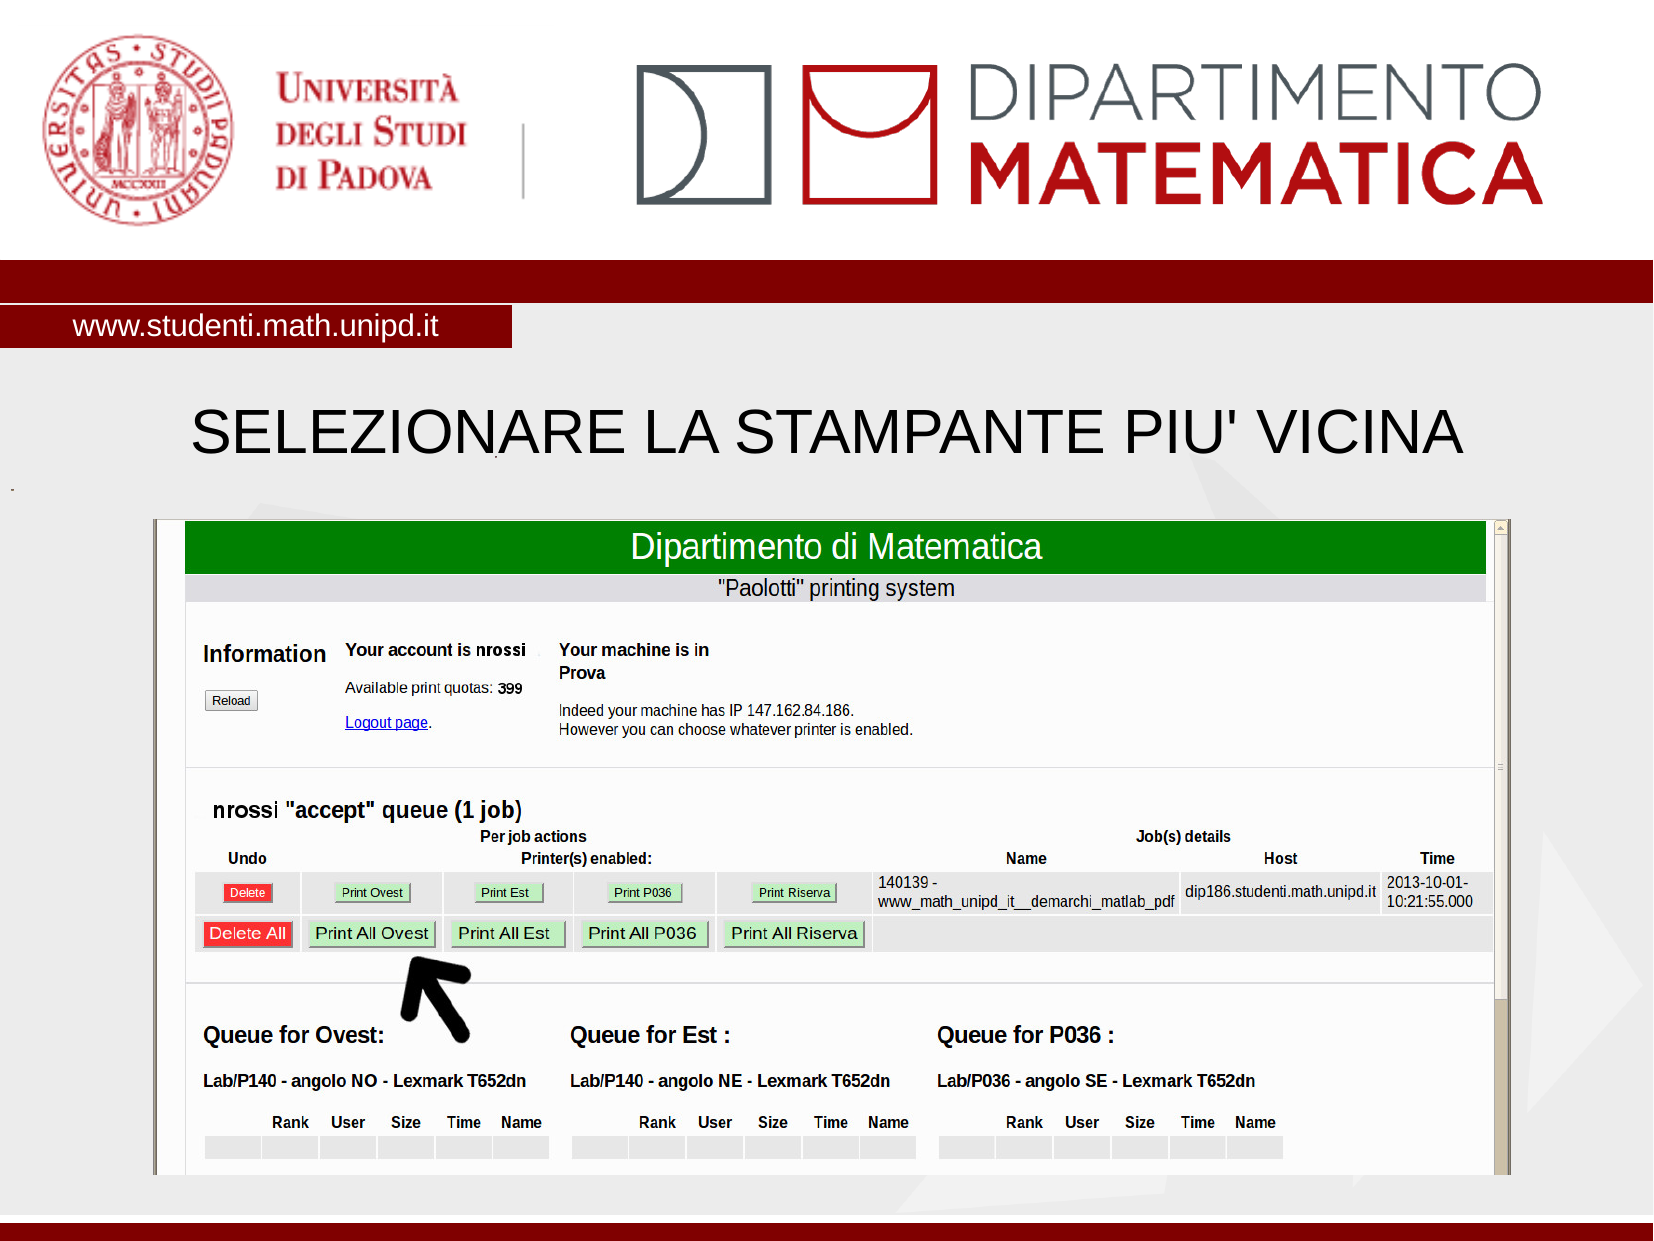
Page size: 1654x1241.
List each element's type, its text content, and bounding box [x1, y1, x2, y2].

picture [0, 303, 1654, 390]
text_box SELEZIONARE LA STAMPANTE PIU' VICINA [0, 390, 1654, 475]
picture [18, 24, 554, 237]
picture [636, 63, 1543, 205]
text_box www.studenti.math.unipd.it [0, 301, 512, 352]
picture [0, 475, 1654, 1216]
table_header [1, 1224, 1652, 1241]
table_header [1, 261, 1652, 303]
